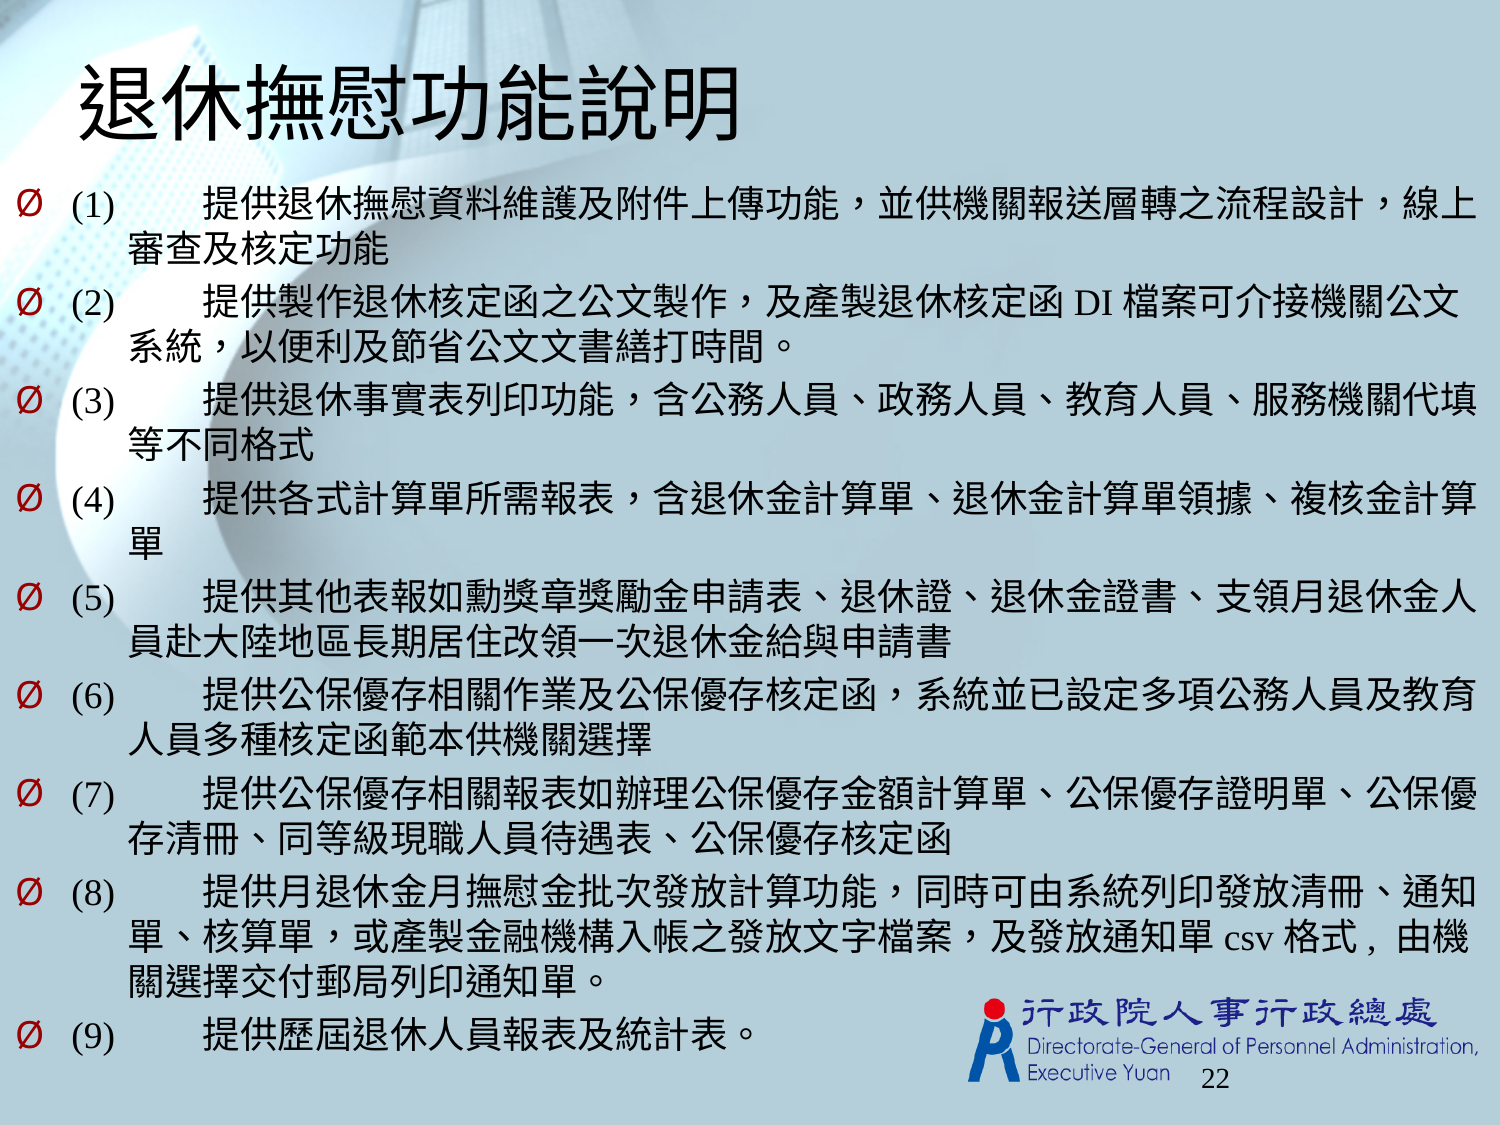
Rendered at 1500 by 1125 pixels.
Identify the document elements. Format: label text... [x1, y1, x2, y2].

text_box [1185, 1058, 1499, 1125]
list (1) 提供退休撫慰資料維護及附件上傳功能，並供機關報送層轉之流程設計，線上審查及核定功能 (2) 提供製作退休核定函之公文製作，及產製退休核定函DI檔案可介接機關公文系統，以便利及節省公文文書繕打時間。 (3) 提供退休事實表列印功能，含公務人員、政務人員、教育人員、服務機關代填等不同格式 (4) 提供各式計算單所需報表，含退休金計算單、退休金計算單領據、複核金計算單 (5) 提供其他表報如勳獎章獎勵金申請表、退休證、退休金證書、支領月退休金人員赴大陸地區長期居住改領一次退休金給與申請書 (6) 提供公保優存相關作業及公保優存核定函，系統並已設定多項公務人員及教育人員多種核定函範本供機關選擇 (7) 提供公保優存相關報表如辦理公保優存金額計算單、公保優存證明單、公保優存清冊、同等級現職人員待遇表、公保優存核定函 (8) 提供月退休金月撫慰金批次發放計算功能，同時可由系統列印發放清冊、通知單、核算單，或產製金融機構入帳之發放文字檔案，及發放通知單csv格式, 由機關選擇交付郵局列印通知單。 (9) 提供歷屆退休人員報表及統計表。 [0, 172, 1497, 1083]
text_box 退休撫慰功能說明 [62, 55, 1500, 167]
